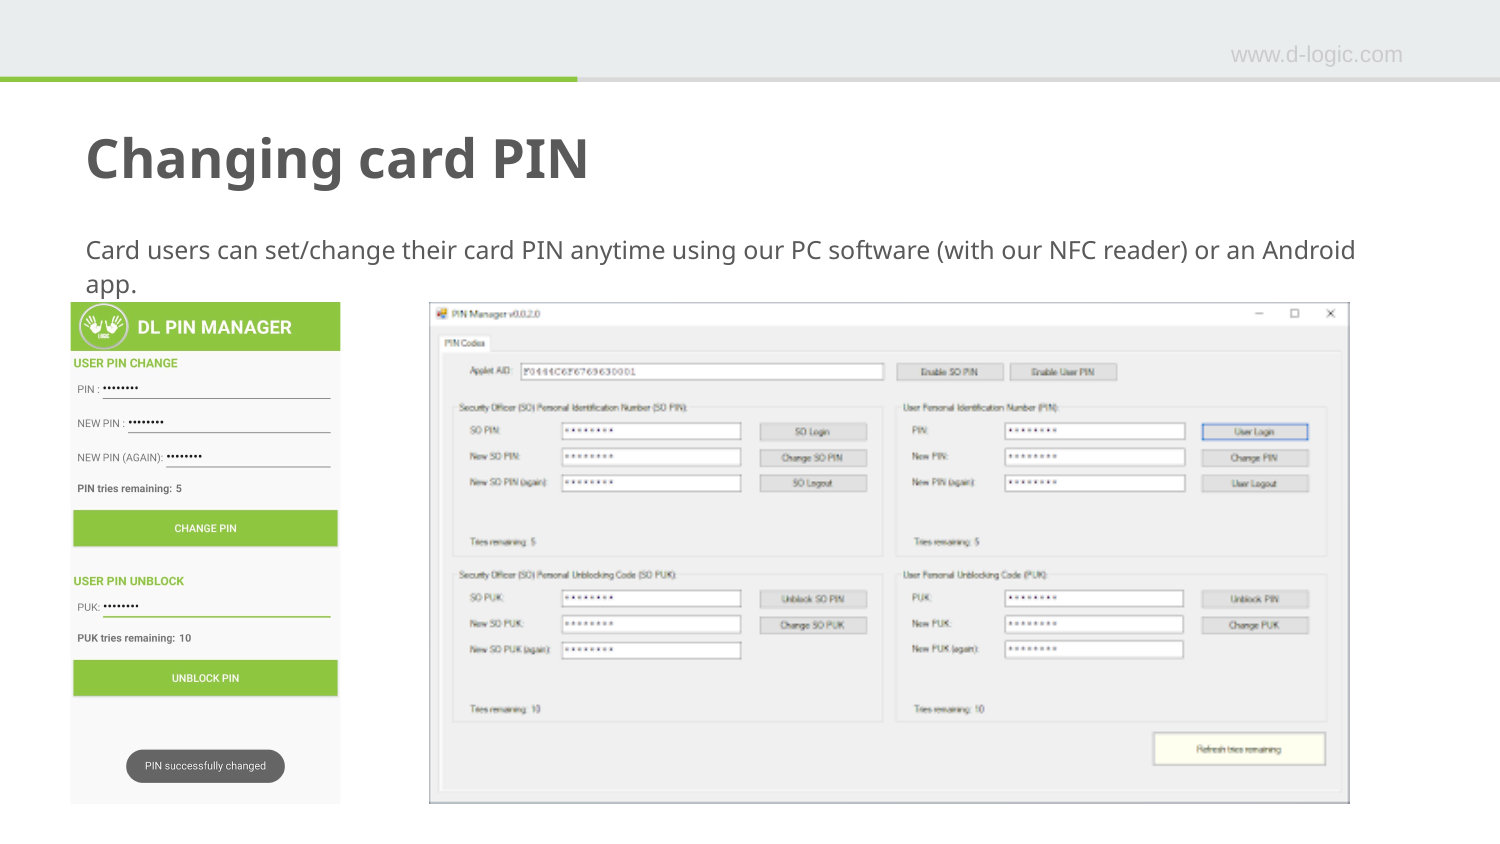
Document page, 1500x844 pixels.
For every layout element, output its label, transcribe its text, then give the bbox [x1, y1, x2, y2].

picture [429, 302, 1350, 804]
title Changing card PIN [70, 109, 1324, 198]
picture [70, 302, 341, 804]
text_box [0, 76, 1500, 82]
list Card users can set/change their card PIN anytime using our PC software (with our NFC reader) or an Android app. [70, 214, 1381, 303]
